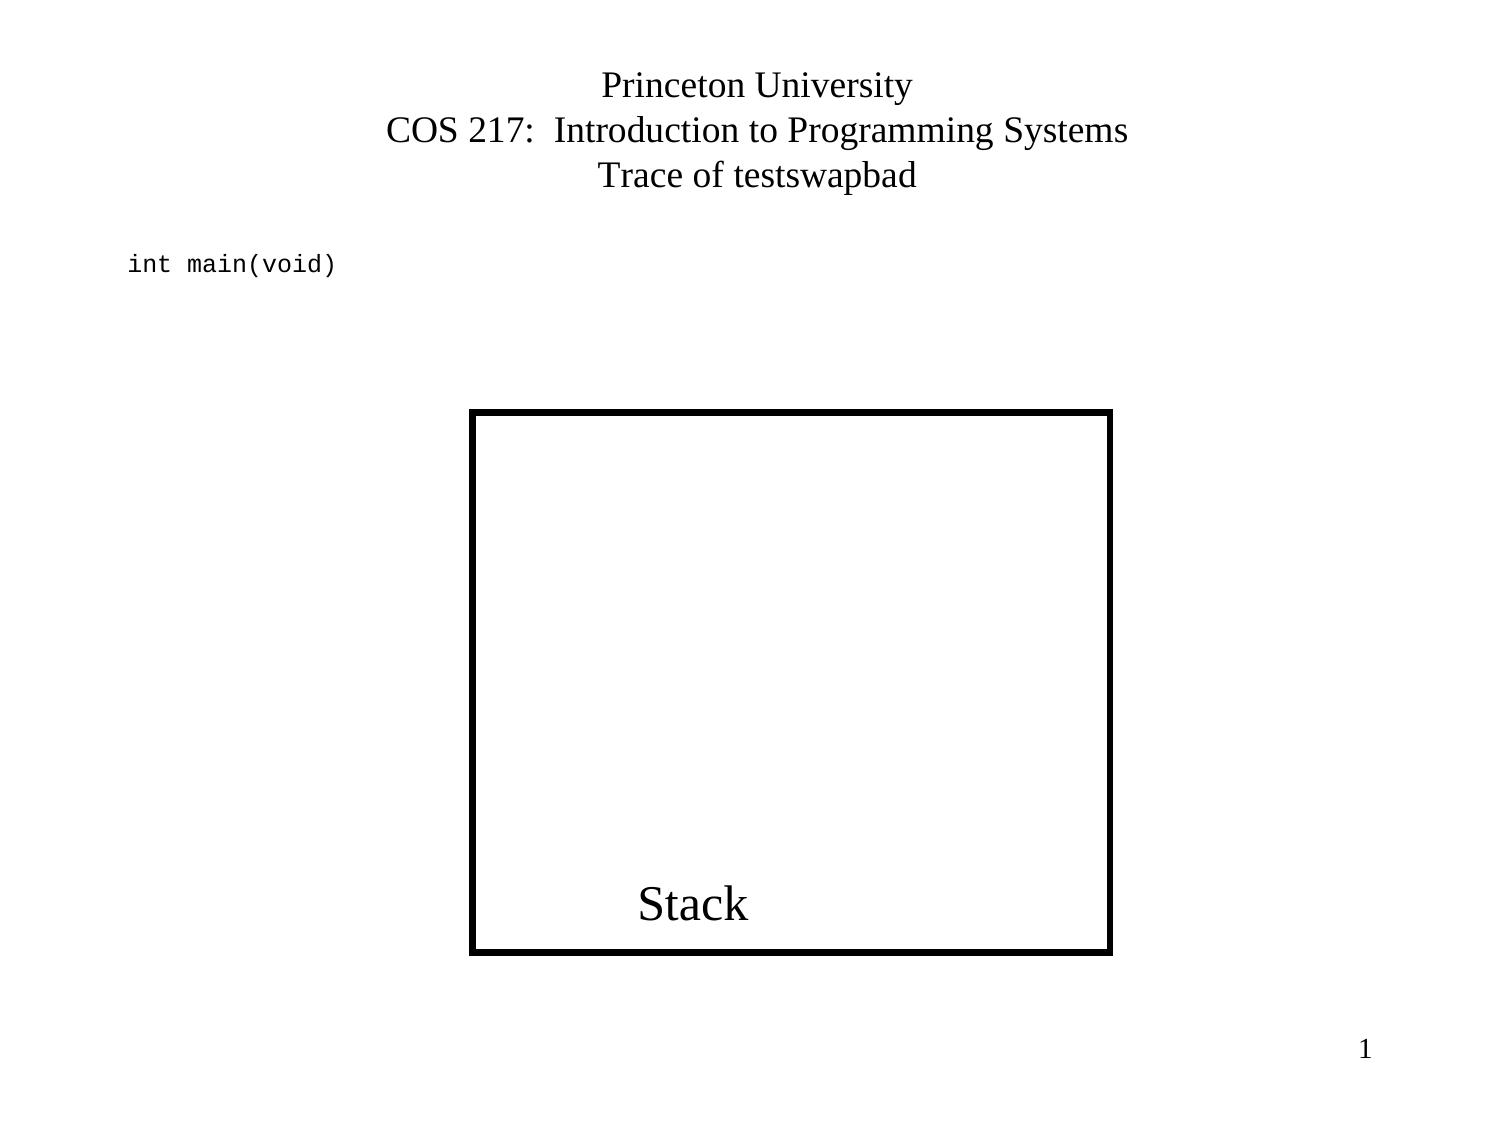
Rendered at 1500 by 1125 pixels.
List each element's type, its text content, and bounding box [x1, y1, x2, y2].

text_box Princeton University COS 217: Introduction to Programming Systems Trace of testswapbad [202, 52, 1313, 203]
text_box int main(void) [112, 239, 728, 286]
text_box Stack [622, 862, 802, 938]
